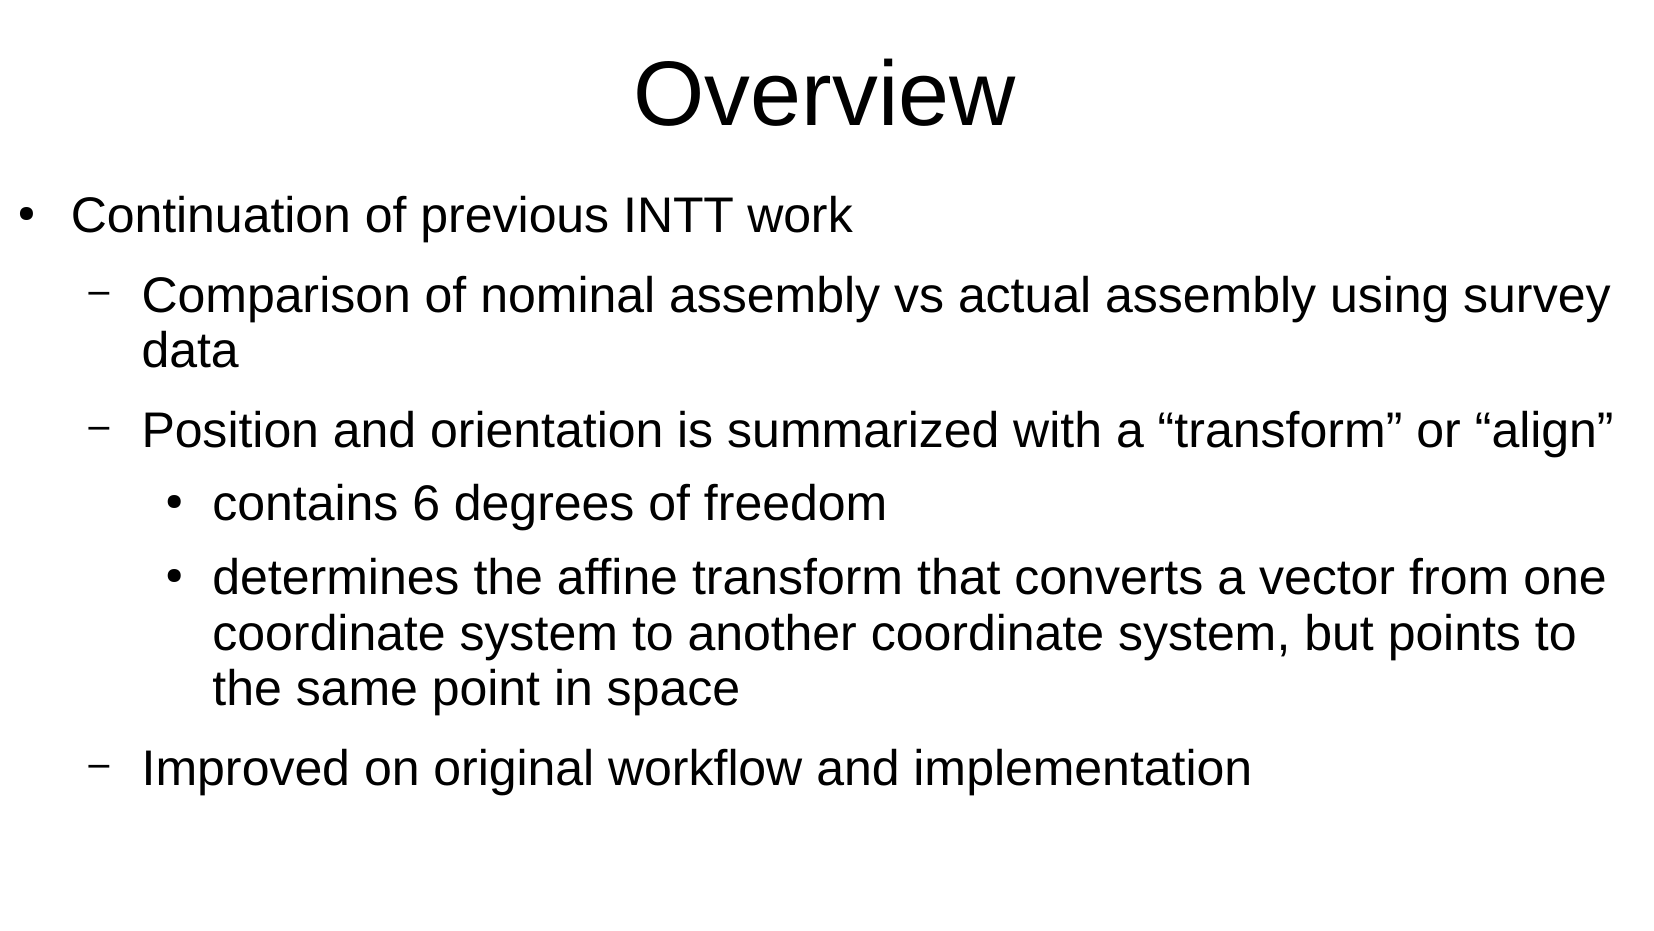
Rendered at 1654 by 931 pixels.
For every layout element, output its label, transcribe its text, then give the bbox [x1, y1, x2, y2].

title Overview [0, 0, 1651, 187]
list Continuation of previous INTT work Comparison of nominal assembly vs actual assembly using survey data Position and orientation is summarized with a “transform” or “align” contains 6 degrees of freedom determines the affine transform that converts a vector from one coordinate system to another coordinate system, but points to the same point in space Improved on original workflow and implementation [0, 187, 1654, 931]
